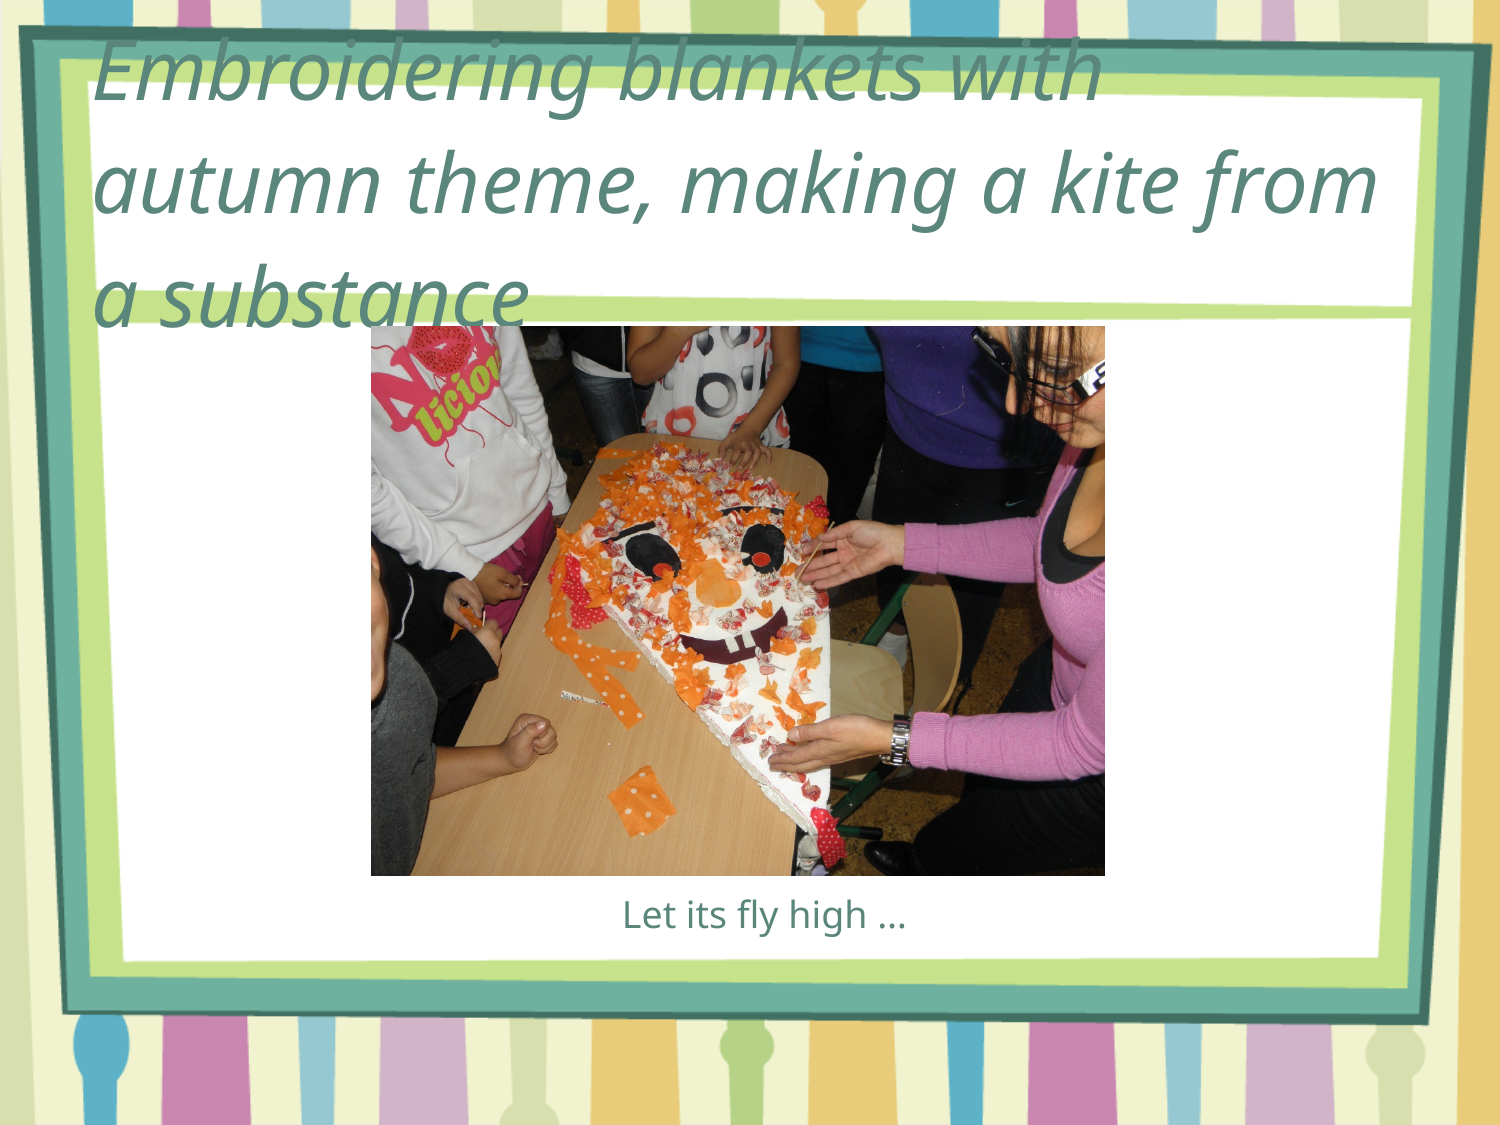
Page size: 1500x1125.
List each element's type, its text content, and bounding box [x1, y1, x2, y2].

title Embroidering blankets with autumn theme, making a kite from a substance [76, 101, 1427, 290]
picture [0, 0, 1500, 1125]
text_box Let its fly high … [327, 881, 1202, 942]
